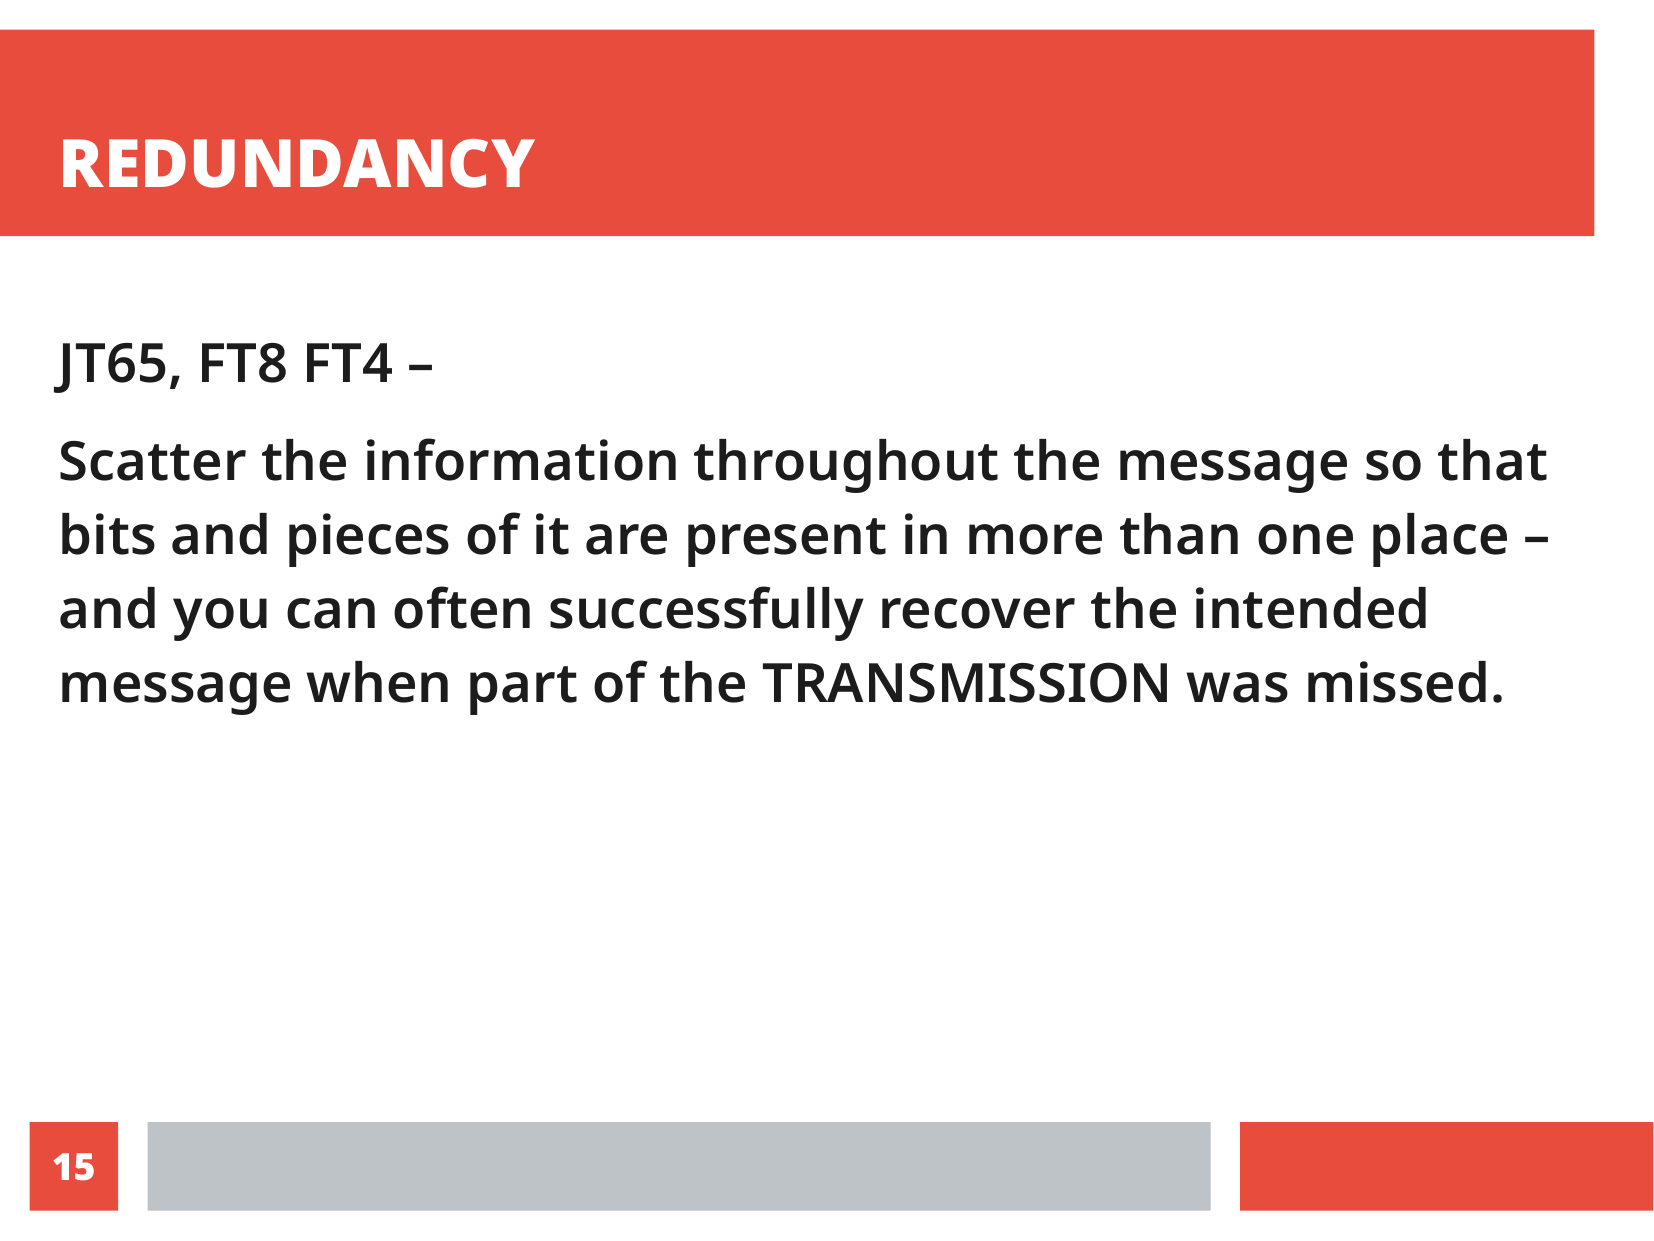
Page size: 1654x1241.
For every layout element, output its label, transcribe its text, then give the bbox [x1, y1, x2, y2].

title REDUNDANCY [59, 59, 1595, 207]
list JT65, FT8 FT4 – Scatter the information throughout the message so that bits and pieces of it are present in more than one place – and you can often successfully recover the intended message when part of the TRANSMISSION was missed. [59, 324, 1565, 1093]
